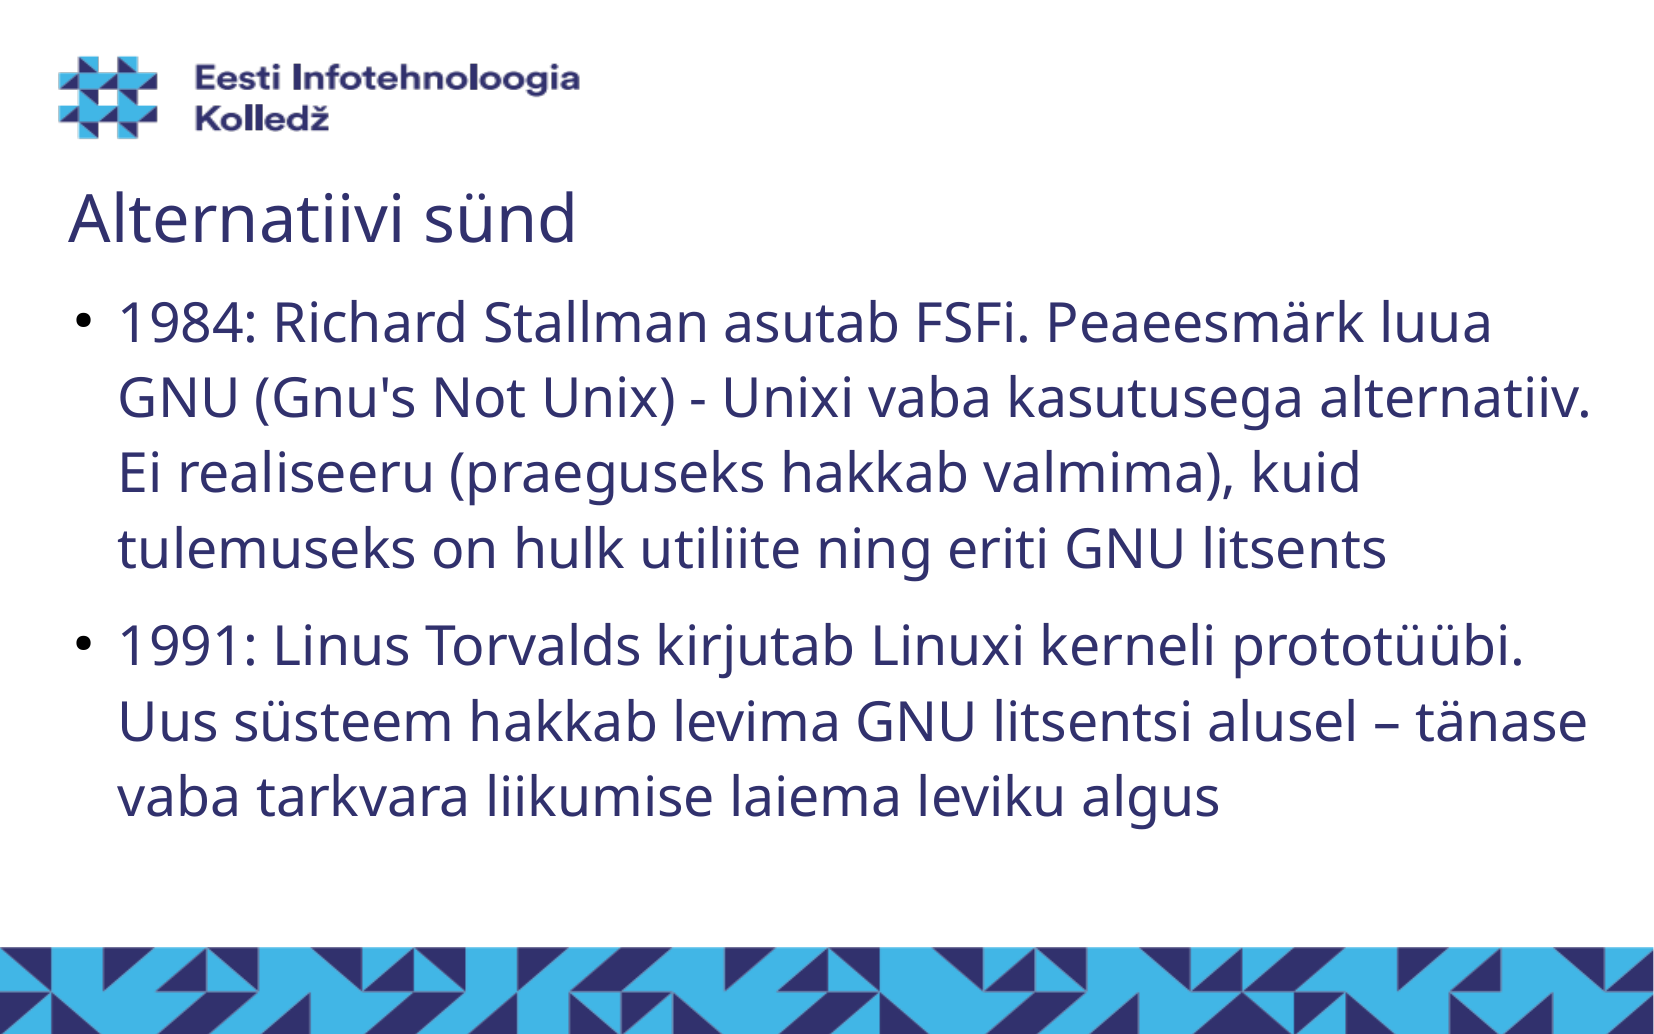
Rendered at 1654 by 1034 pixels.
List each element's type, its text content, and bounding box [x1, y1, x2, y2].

title Alternatiivi sünd [68, 147, 1536, 283]
list 1984: Richard Stallman asutab FSFi. Peaeesmärk luua GNU (Gnu's Not Unix) - Unixi vaba kasutusega alternatiiv. Ei realiseeru (praeguseks hakkab valmima), kuid tulemuseks on hulk utiliite ning eriti GNU litsents 1991: Linus Torvalds kirjutab Linuxi kerneli prototüübi. Uus süsteem hakkab levima GNU litsentsi alusel – tänase vaba tarkvara liikumise laiema leviku algus [59, 283, 1595, 936]
